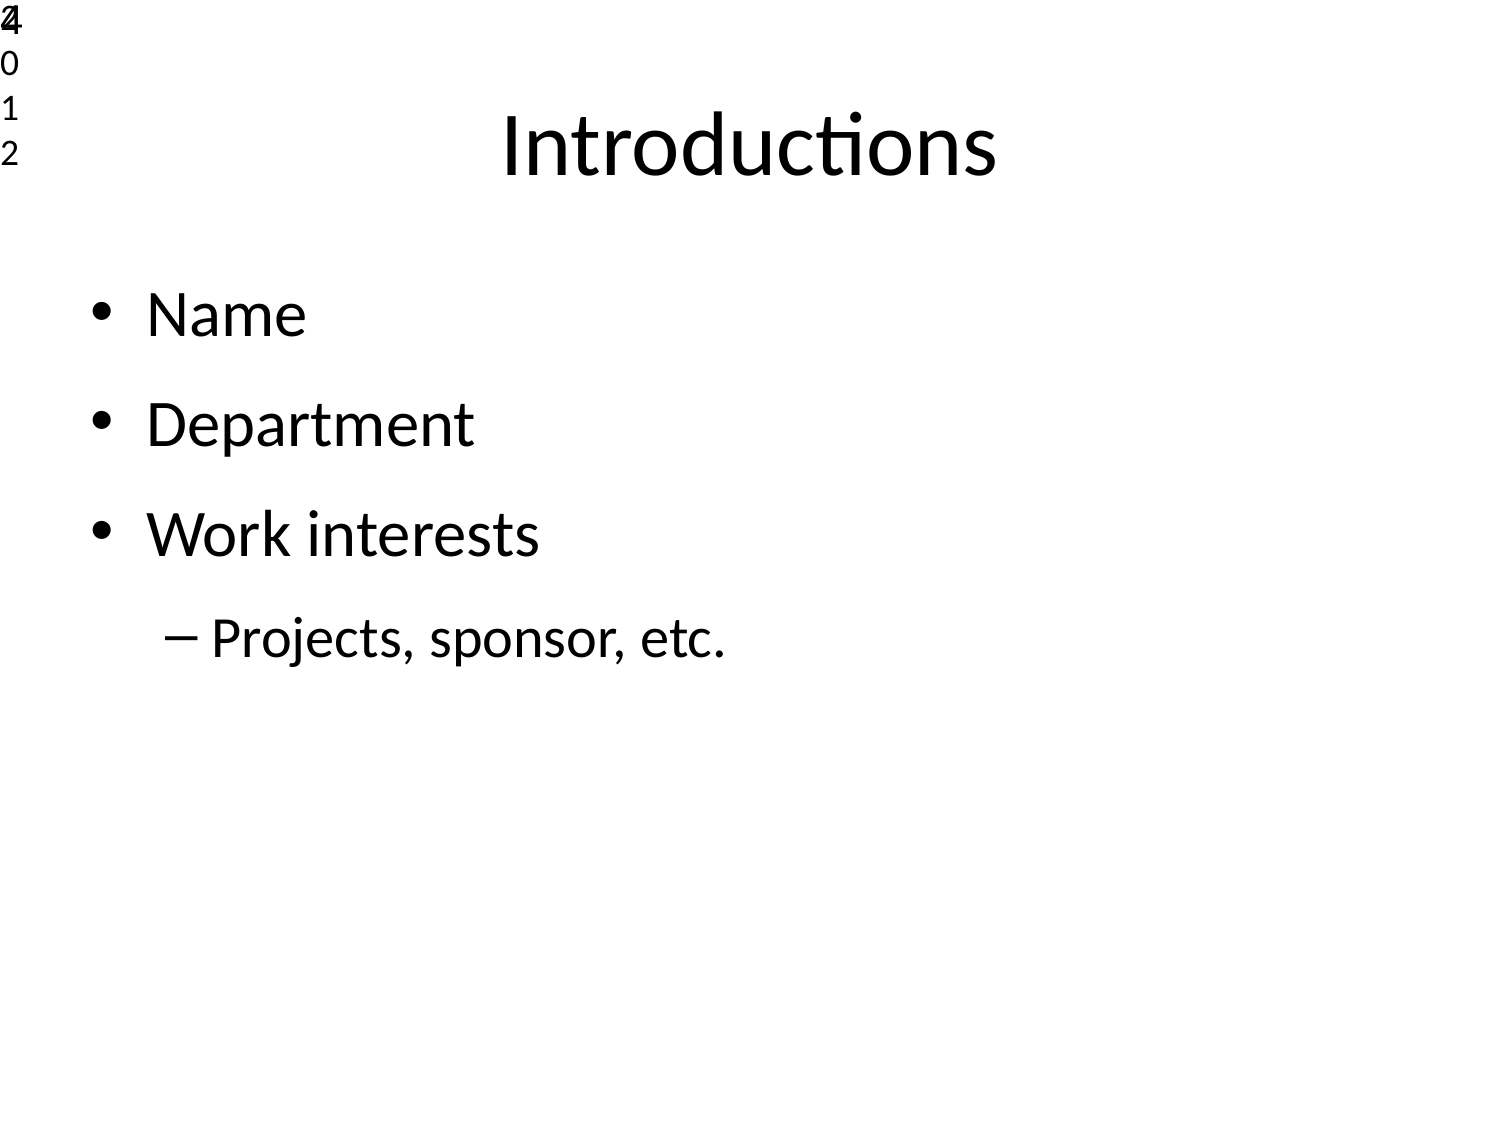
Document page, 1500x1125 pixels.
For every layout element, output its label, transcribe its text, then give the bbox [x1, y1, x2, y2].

title Introductions [75, 45, 1425, 233]
list Name Department Work interests Projects, sponsor, etc. [75, 262, 1425, 1005]
